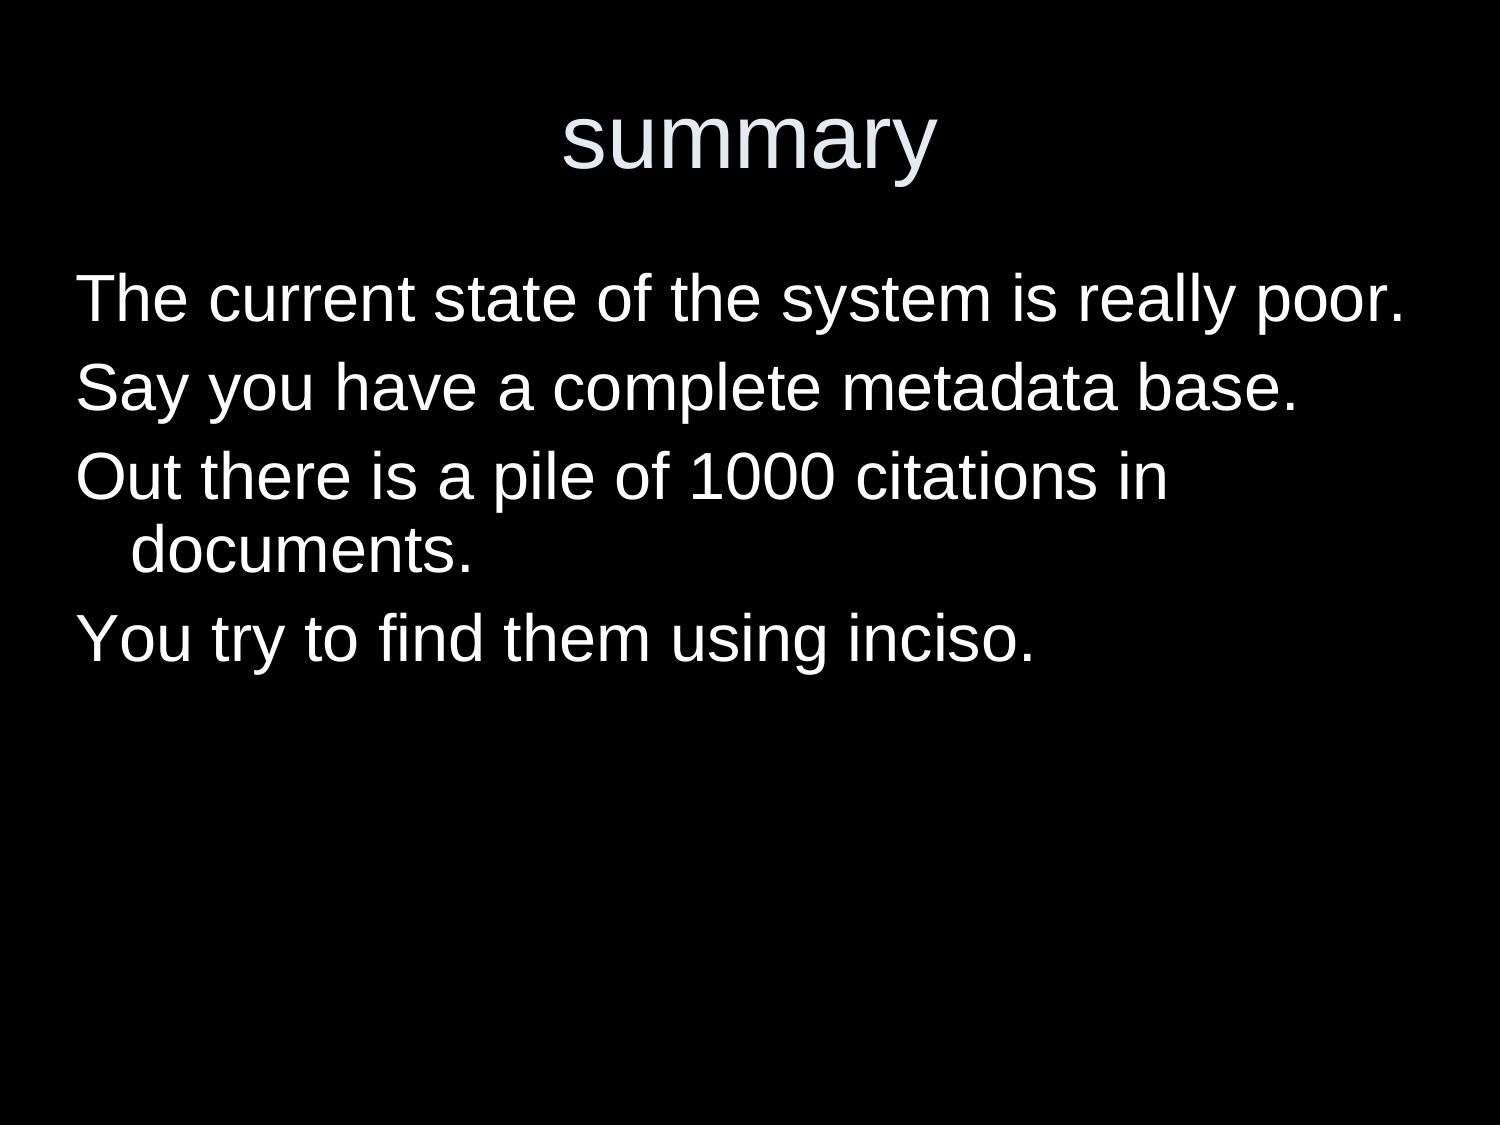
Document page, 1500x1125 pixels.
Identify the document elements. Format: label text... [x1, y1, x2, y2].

list The current state of the system is really poor. Say you have a complete metadata base. Out there is a pile of 1000 citations in documents. You try to find them using inciso. [75, 262, 1426, 991]
title summary [75, 28, 1426, 250]
